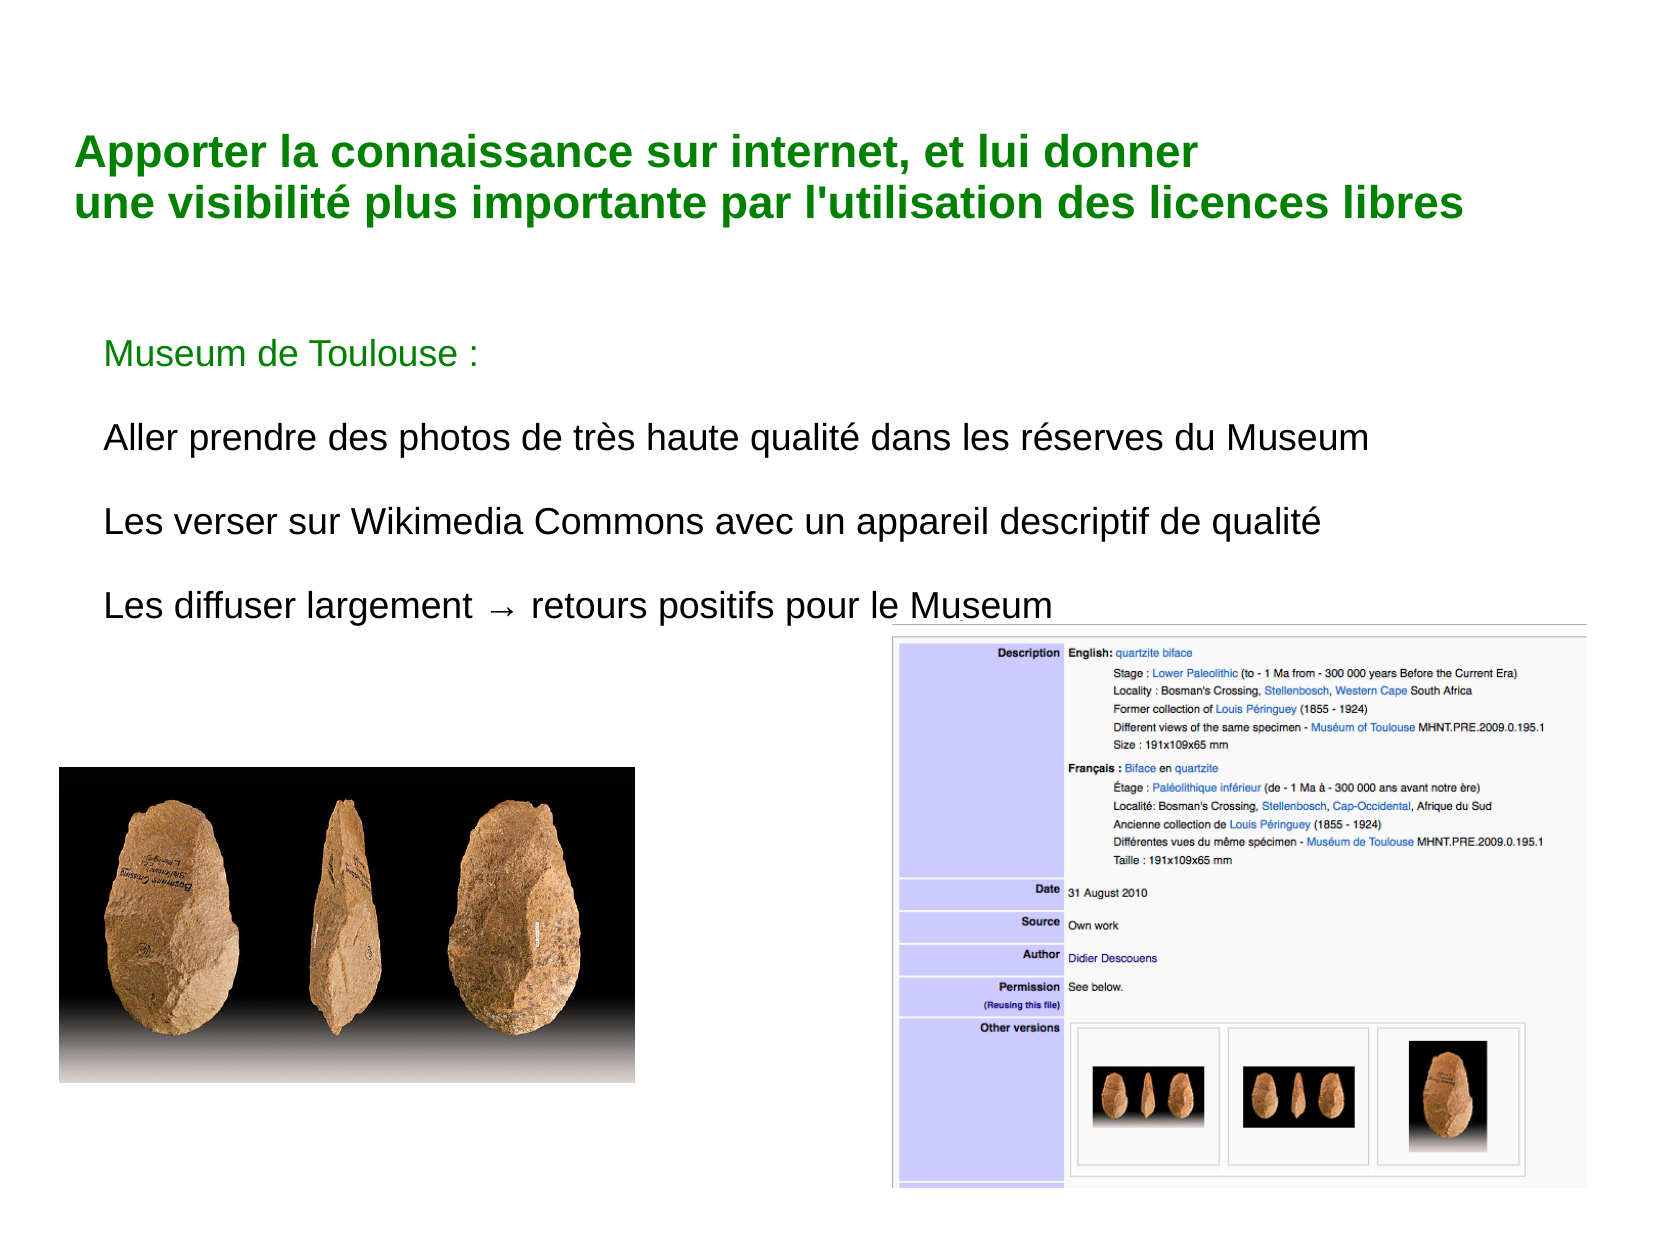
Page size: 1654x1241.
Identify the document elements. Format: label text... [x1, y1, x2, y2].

picture [885, 620, 1587, 1188]
text_box Apporter la connaissance sur internet, et lui donner une visibilité plus importante par l'utilisation des licences libres [59, 118, 1480, 236]
picture [59, 767, 635, 1083]
text_box Museum de Toulouse : Aller prendre des photos de très haute qualité dans les réserves du Museum Les verser sur Wikimedia Commons avec un appareil descriptif de qualité Les diffuser largement → retours positifs pour le Museum [88, 324, 1388, 634]
